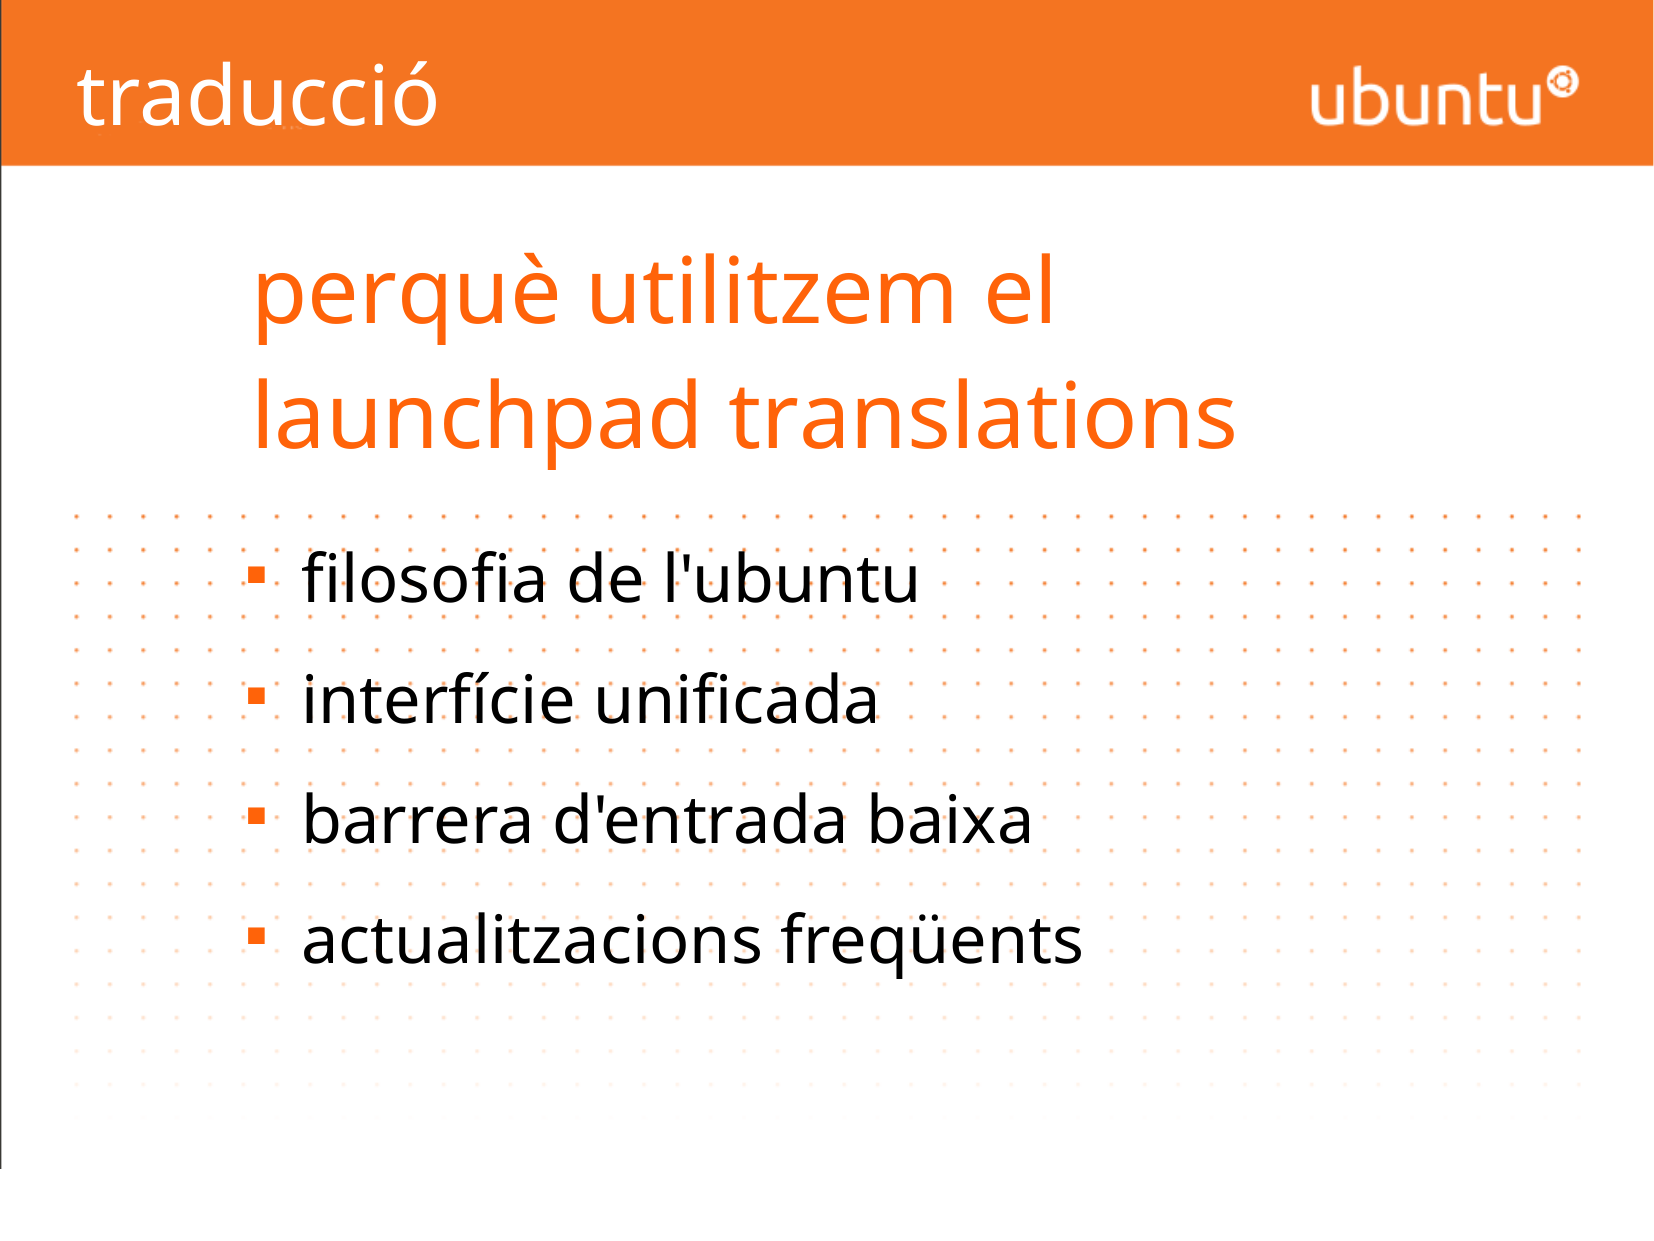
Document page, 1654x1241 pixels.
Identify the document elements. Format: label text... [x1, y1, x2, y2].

title traducció [76, 29, 1565, 158]
list filosofia de l'ubuntu interfície unificada barrera d'entrada baixa actualitzacions freqüents [230, 531, 1527, 1109]
text_box perquè utilitzem el launchpad translations [236, 218, 1447, 459]
picture [0, 0, 1654, 1169]
